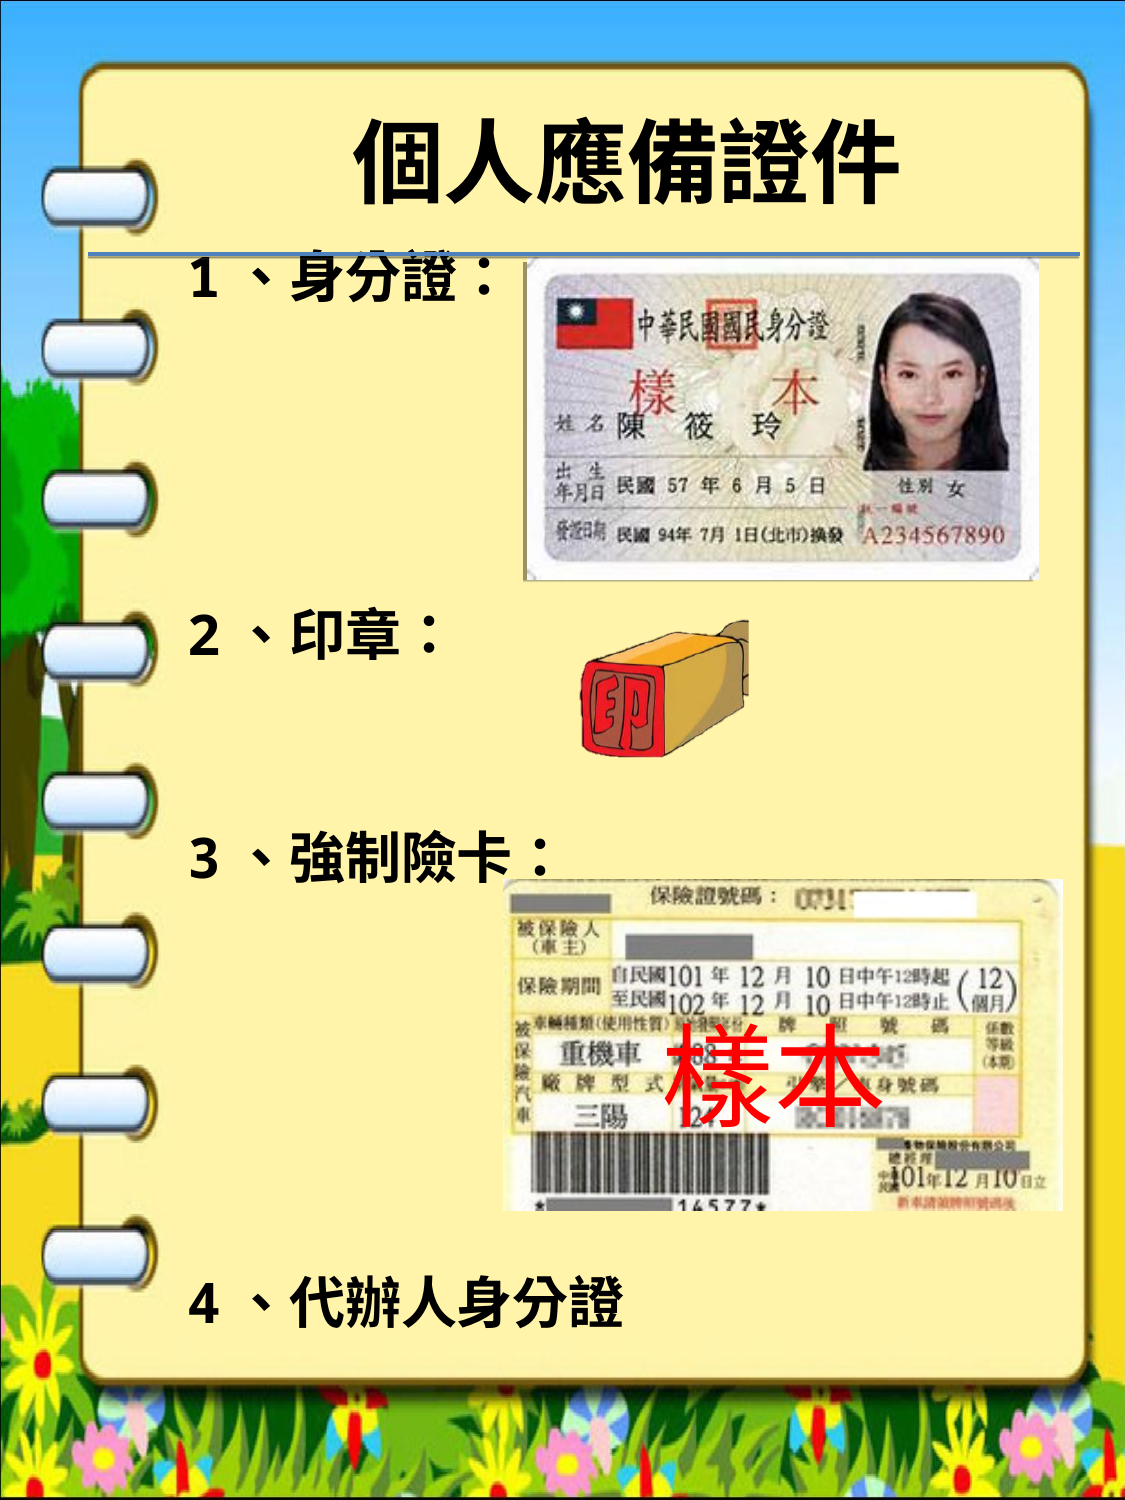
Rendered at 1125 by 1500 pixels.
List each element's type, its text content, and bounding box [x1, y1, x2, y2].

title 個人應備證件 [267, 88, 988, 231]
picture [0, 0, 1125, 1500]
subtitle 1、身分證： 2、印章： 3、強制險卡： 4、代辦人身分證 [172, 242, 1083, 1353]
text_box 樣本 [646, 998, 919, 1150]
